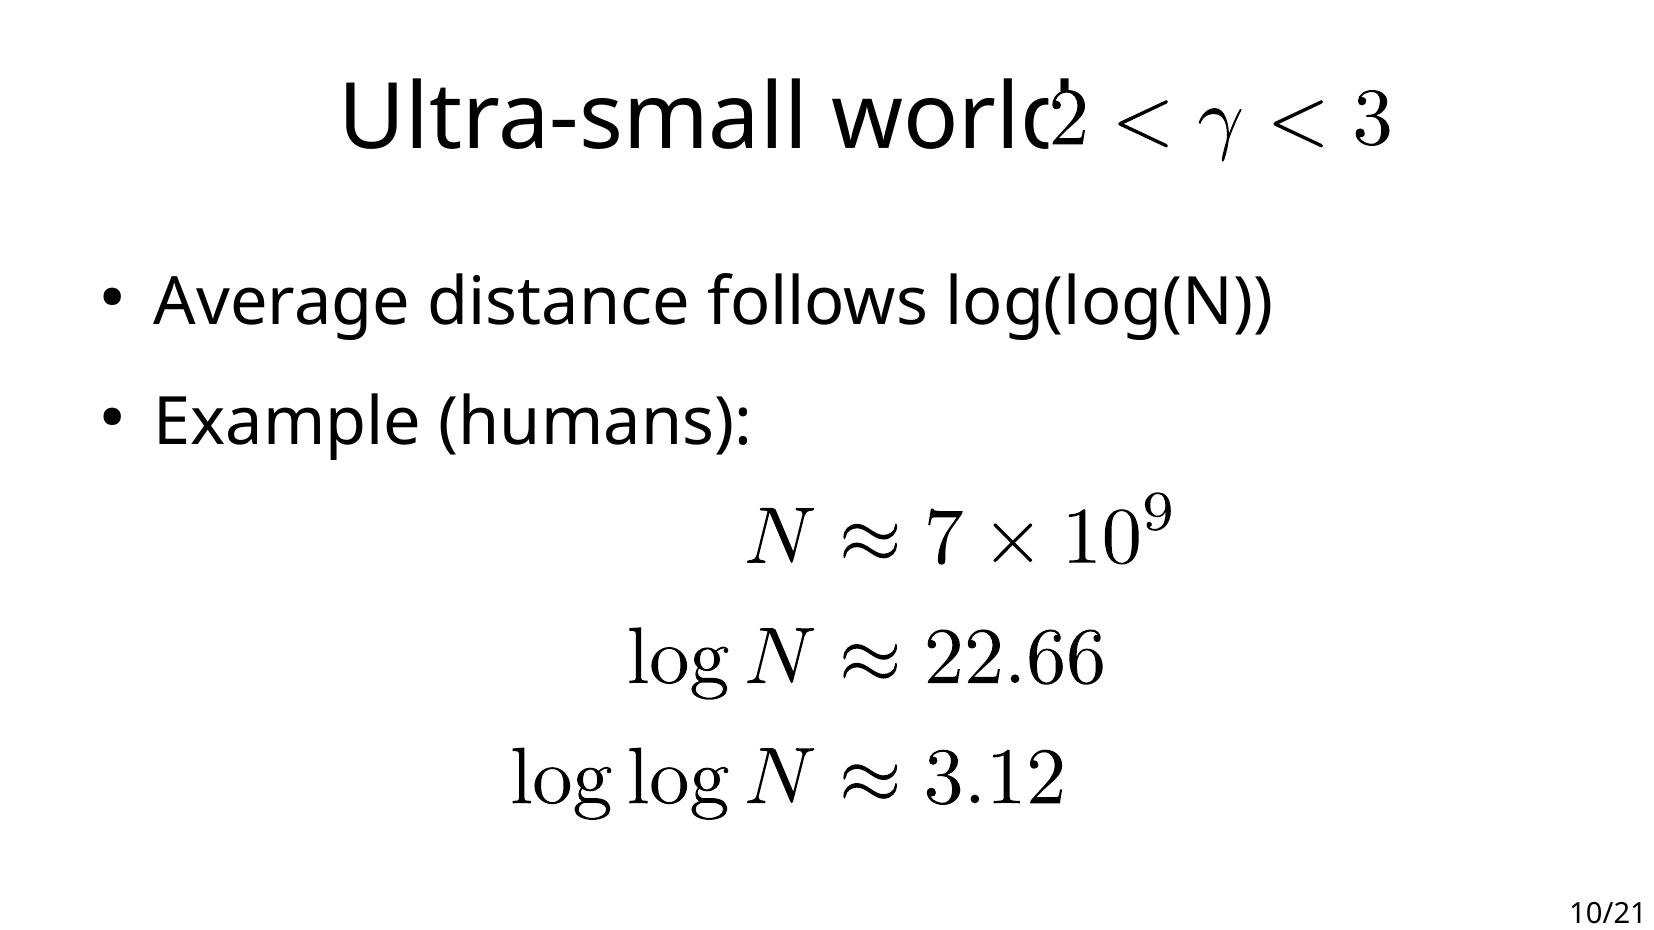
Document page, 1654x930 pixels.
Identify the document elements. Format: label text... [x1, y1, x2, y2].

text_box [1048, 90, 1394, 162]
list Average distance follows log(log(N)) Example (humans): [82, 252, 1571, 466]
title Ultra-small world [82, 1, 1571, 225]
text_box [510, 492, 1174, 820]
